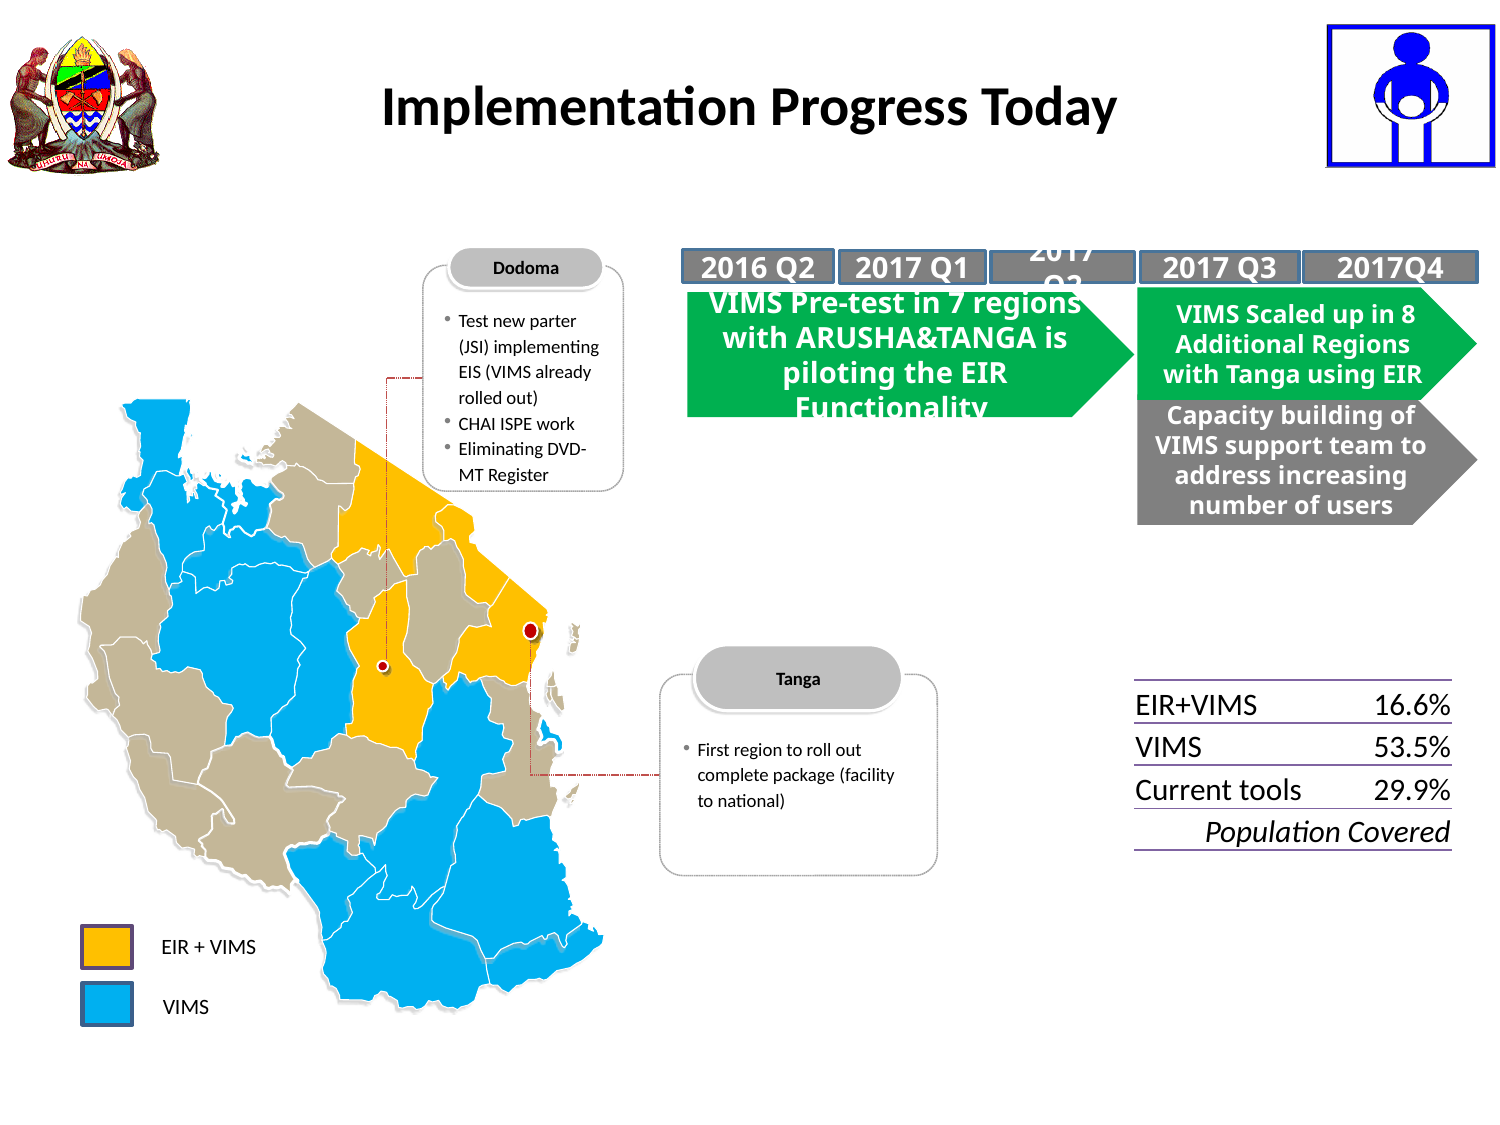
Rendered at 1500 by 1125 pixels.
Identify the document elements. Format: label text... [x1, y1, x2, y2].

text_box 2017 Q1 [839, 250, 986, 284]
text_box Tanga [694, 644, 903, 711]
text_box Dodoma [448, 246, 604, 289]
text_box VIMS Scaled up in 8 Additional Regions with Tanga using EIR [1137, 287, 1478, 400]
text_box [569, 621, 581, 654]
text_box 2017 Q2 [991, 251, 1135, 283]
text_box [80, 398, 605, 1010]
title Implementation Progress Today [162, 24, 1338, 180]
text_box VIMS Pre-test in 7 regions with ARUSHA&TANGA is piloting the EIR Functionality [687, 292, 1135, 418]
text_box [82, 925, 132, 968]
text_box First region to roll out complete package (facility to national) [668, 727, 929, 819]
table_cell VIMS [1134, 724, 1328, 764]
text_box 2017Q4 [1303, 251, 1477, 283]
picture [1325, 24, 1496, 168]
text_box EIR + VIMS [146, 925, 285, 967]
text_box [82, 982, 133, 1025]
table_header 16.6% [1328, 681, 1452, 722]
text_box 2016 Q2 [781, 261, 792, 275]
table_cell 53.5% [1328, 724, 1452, 764]
text_box [545, 668, 565, 712]
picture [4, 32, 163, 176]
text_box [186, 466, 194, 482]
table_cell Population Covered [1134, 809, 1452, 849]
table_header EIR+VIMS [1134, 681, 1328, 722]
text_box 2017 Q3 [1140, 251, 1299, 283]
text_box [564, 778, 580, 804]
table_cell Current tools [1134, 766, 1328, 808]
table_cell 29.9% [1328, 766, 1452, 808]
text_box Test new parter (JSI) implementing EIS (VIMS already rolled out) CHAI ISPE work Eliminating DVD-MT Register [429, 298, 624, 493]
text_box 2017 Q3 [1242, 261, 1253, 275]
text_box 2016 Q2 [682, 249, 834, 283]
text_box Capacity building of VIMS support team to address increasing number of users [1137, 400, 1478, 525]
text_box VIMS [148, 985, 235, 1027]
text_box 2017Q4 [1409, 261, 1420, 275]
